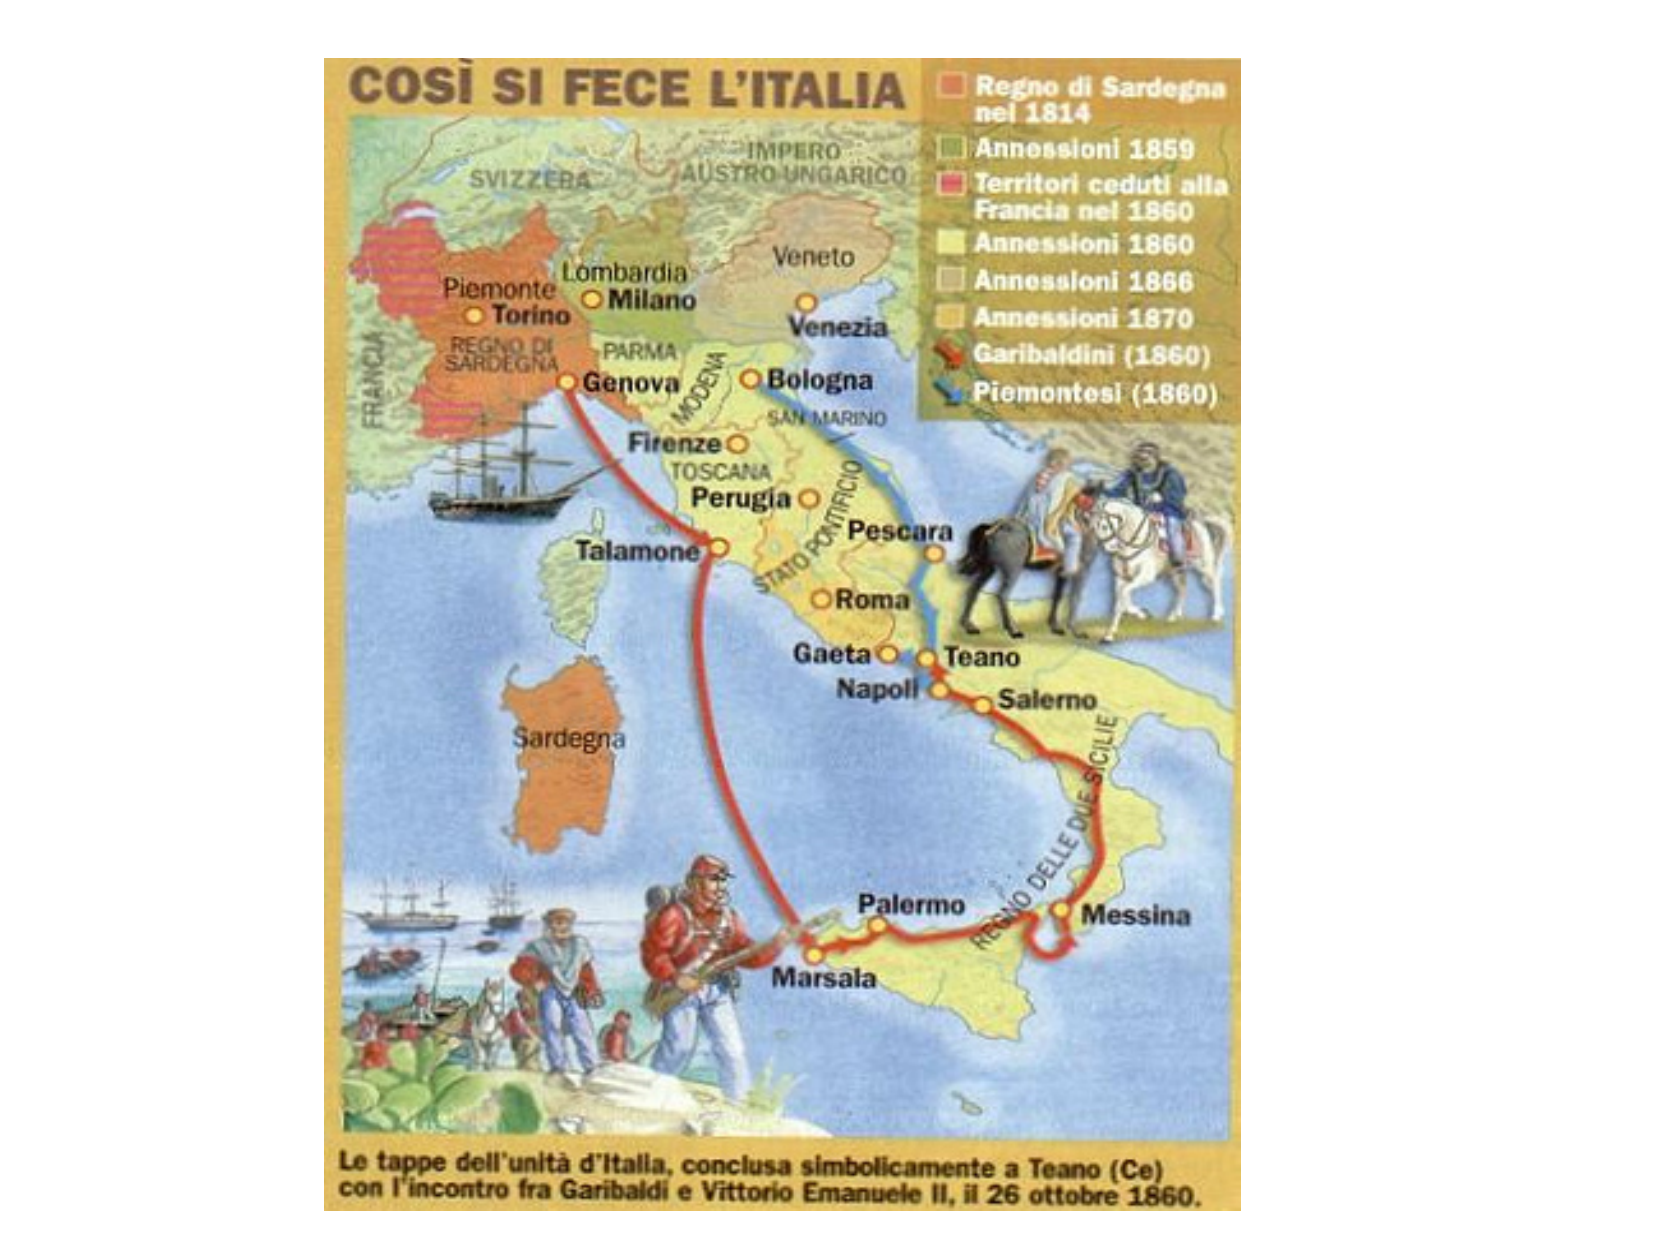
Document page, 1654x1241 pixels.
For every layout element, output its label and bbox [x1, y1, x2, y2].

picture [324, 58, 1241, 1211]
